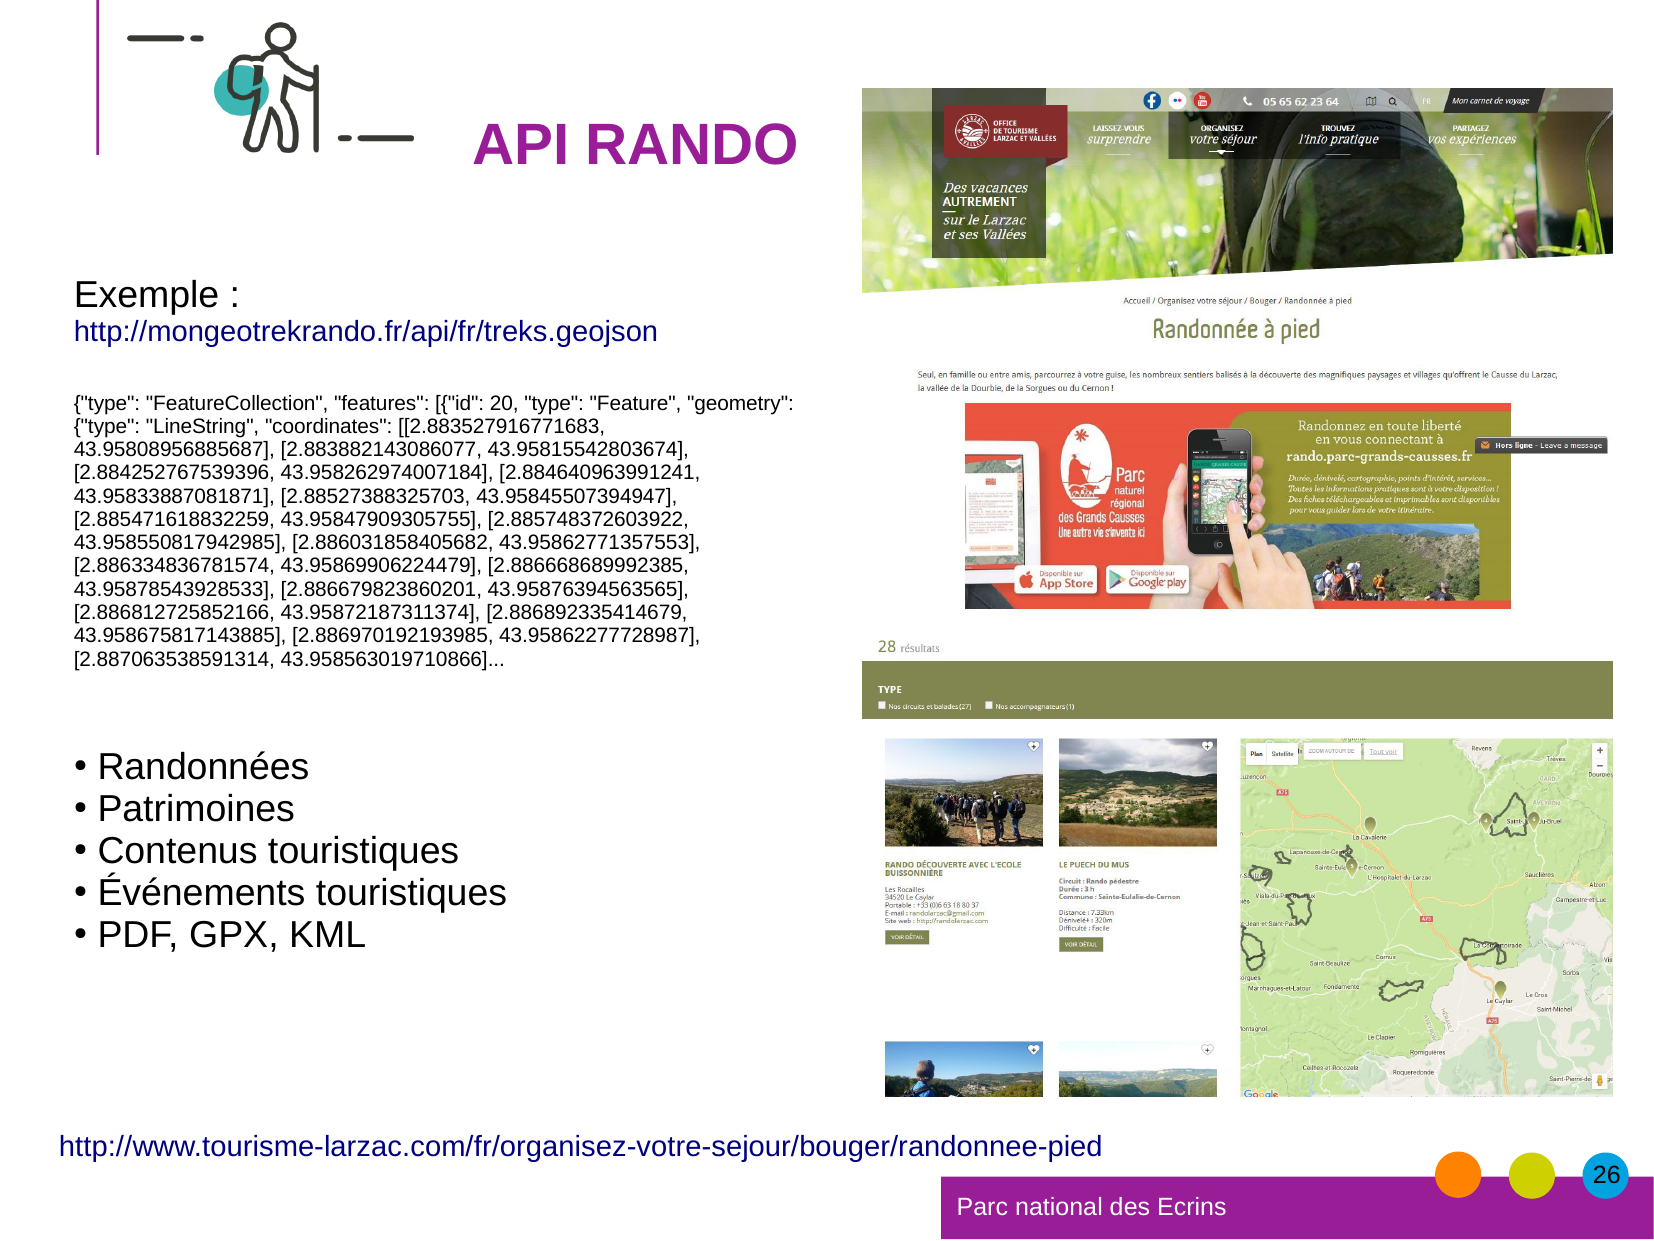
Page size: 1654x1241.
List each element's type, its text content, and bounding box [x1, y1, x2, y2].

text_box {"type": "FeatureCollection", "features": [{"id": 20, "type": "Feature", "geometry": {"type": "LineString", "coordinates": [[2.883527916771683, 43.95808956885687], [2.883882143086077, 43.95815542803674], [2.884252767539396, 43.958262974007184], [2.884640963991241, 43.95833887081871], [2.88527388325703, 43.95845507394947], [2.885471618832259, 43.95847909305755], [2.885748372603922, 43.958550817942985], [2.886031858405682, 43.95862771357553], [2.886334836781574, 43.95869906224479], [2.886668689992385, 43.95878543928533], [2.886679823860201, 43.95876394563565], [2.886812725852166, 43.95872187311374], [2.886892335414679, 43.958675817143885], [2.886970192193985, 43.95862277728987], [2.887063538591314, 43.958563019710866]... [59, 383, 827, 675]
text_box Exemple : http://mongeotrekrando.fr/api/fr/treks.geojson [59, 265, 739, 356]
picture [127, 22, 414, 153]
text_box Randonnées Patrimoines Contenus touristiques Événements touristiques PDF, GPX, KML [59, 738, 827, 964]
title API RANDO [472, 29, 1241, 178]
text_box http://www.tourisme-larzac.com/fr/organisez-votre-sejour/bouger/randonnee-pied [44, 1122, 1127, 1170]
picture [862, 88, 1613, 1097]
